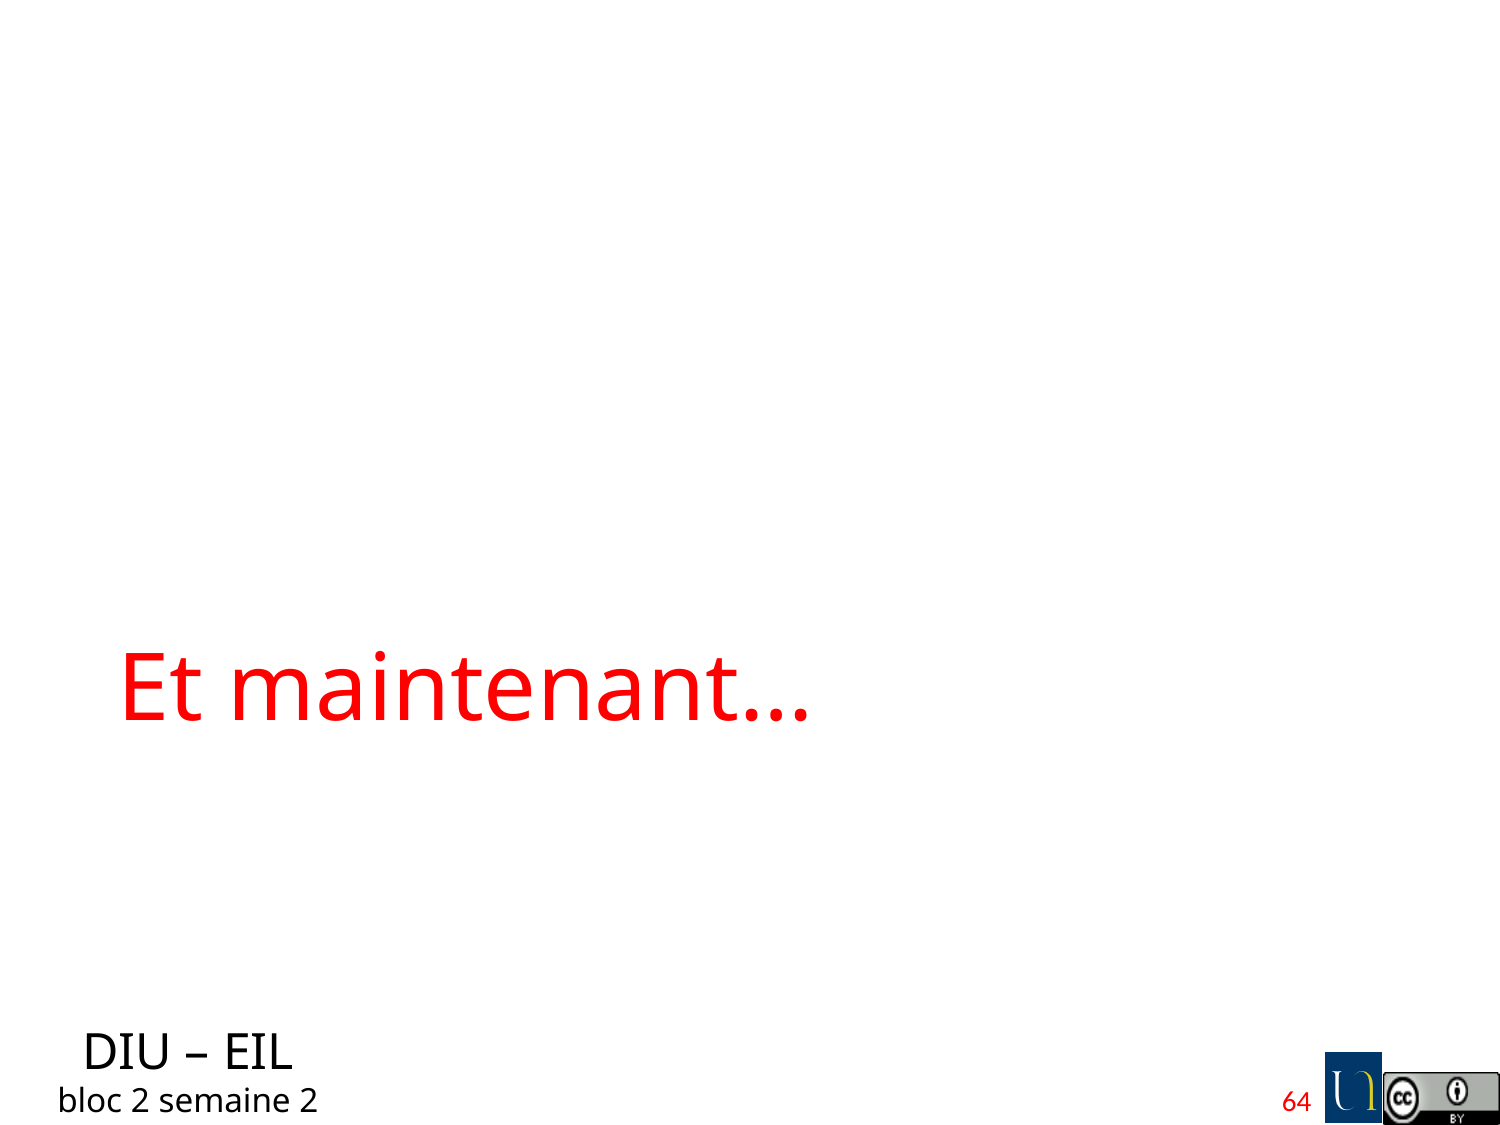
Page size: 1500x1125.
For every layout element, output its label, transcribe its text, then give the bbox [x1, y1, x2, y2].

picture [1383, 1072, 1500, 1125]
slide_number <numéro> [1240, 1070, 1327, 1125]
title Et maintenant… [102, 280, 1397, 749]
picture [1325, 1052, 1382, 1123]
